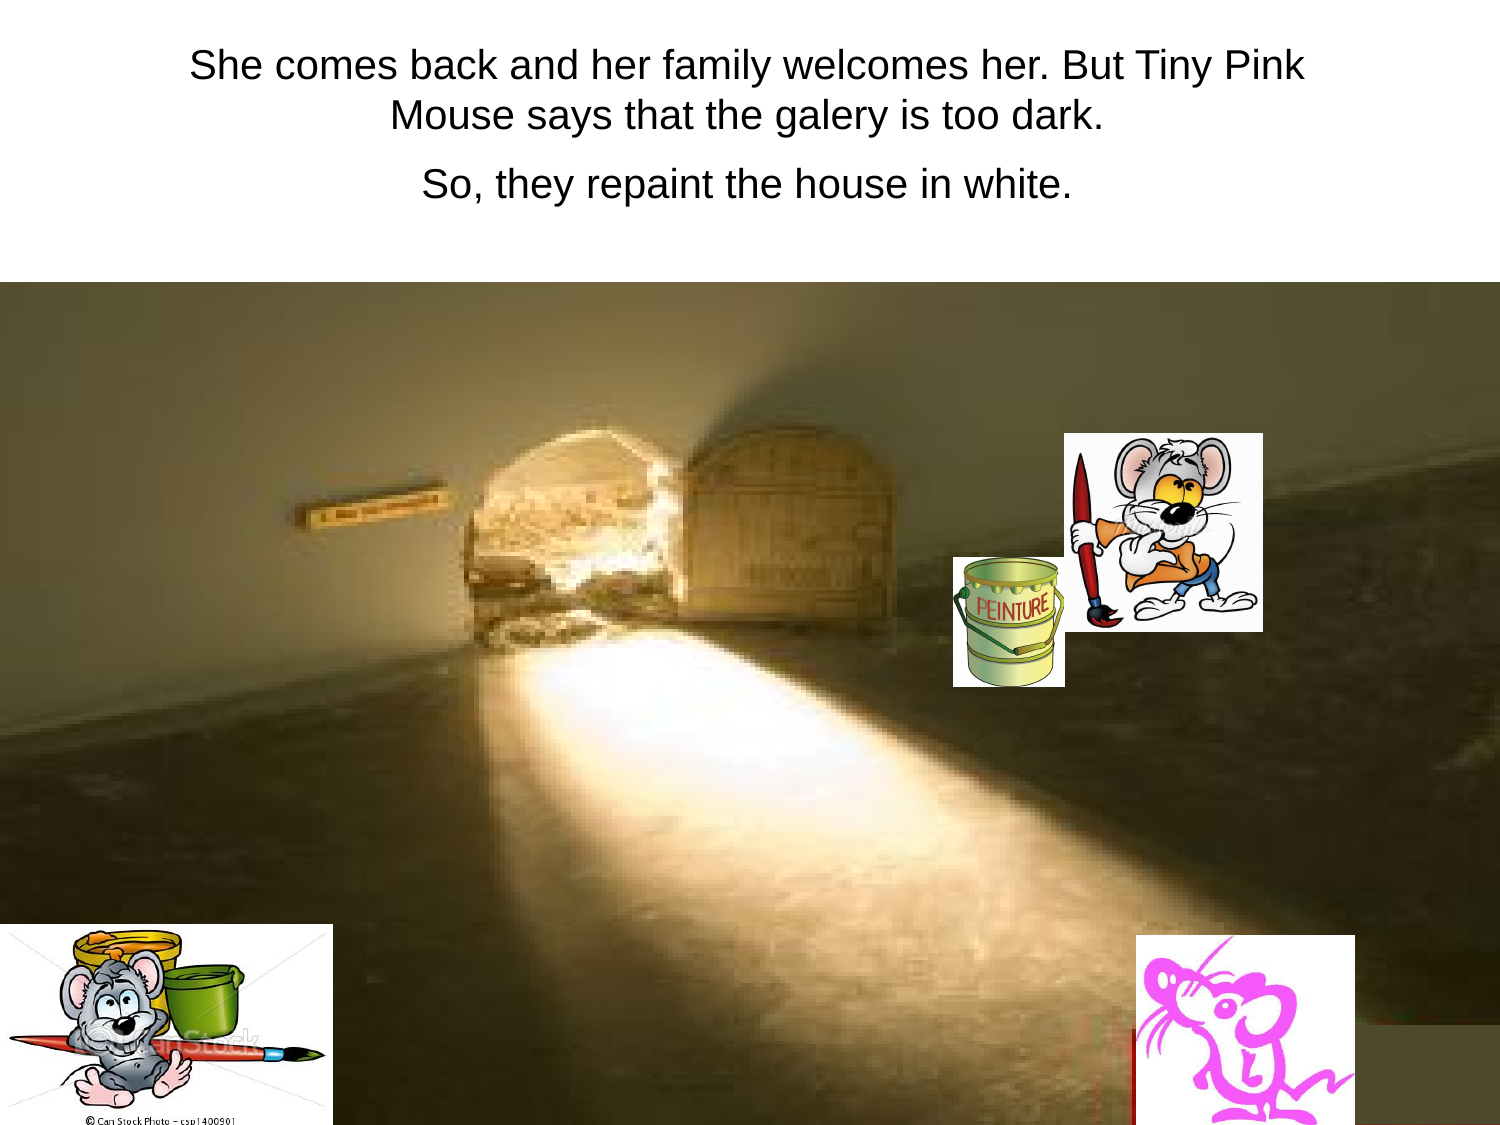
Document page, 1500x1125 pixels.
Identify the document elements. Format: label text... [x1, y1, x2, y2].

text_box She comes back and her family welcomes her. But Tiny Pink Mouse says that the galery is too dark. So, they repaint the house in white. [168, 30, 1326, 215]
text_box [1355, 1025, 1500, 1125]
picture [0, 282, 1500, 1125]
